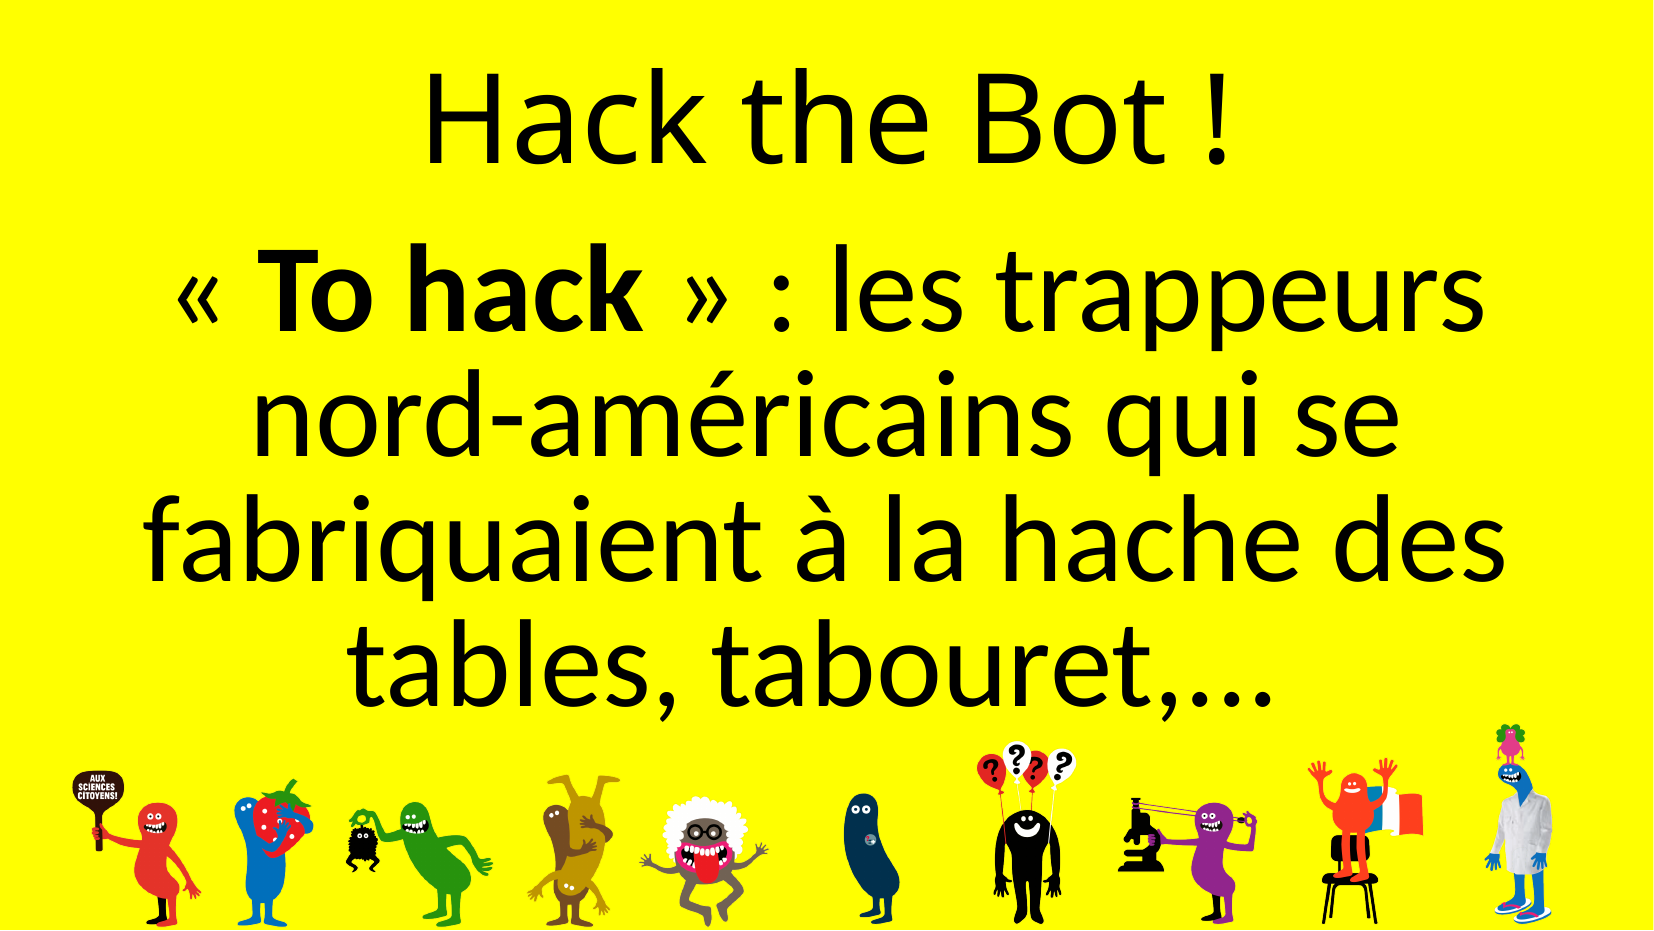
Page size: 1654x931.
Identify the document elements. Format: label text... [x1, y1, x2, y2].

picture [807, 721, 1589, 931]
subtitle « To hack » : les trappeurs nord-américains qui se fabriquaient à la hache des tables, tabouret,... [82, 217, 1571, 758]
picture [64, 765, 778, 931]
title Hack the Bot ! [82, 28, 1571, 201]
